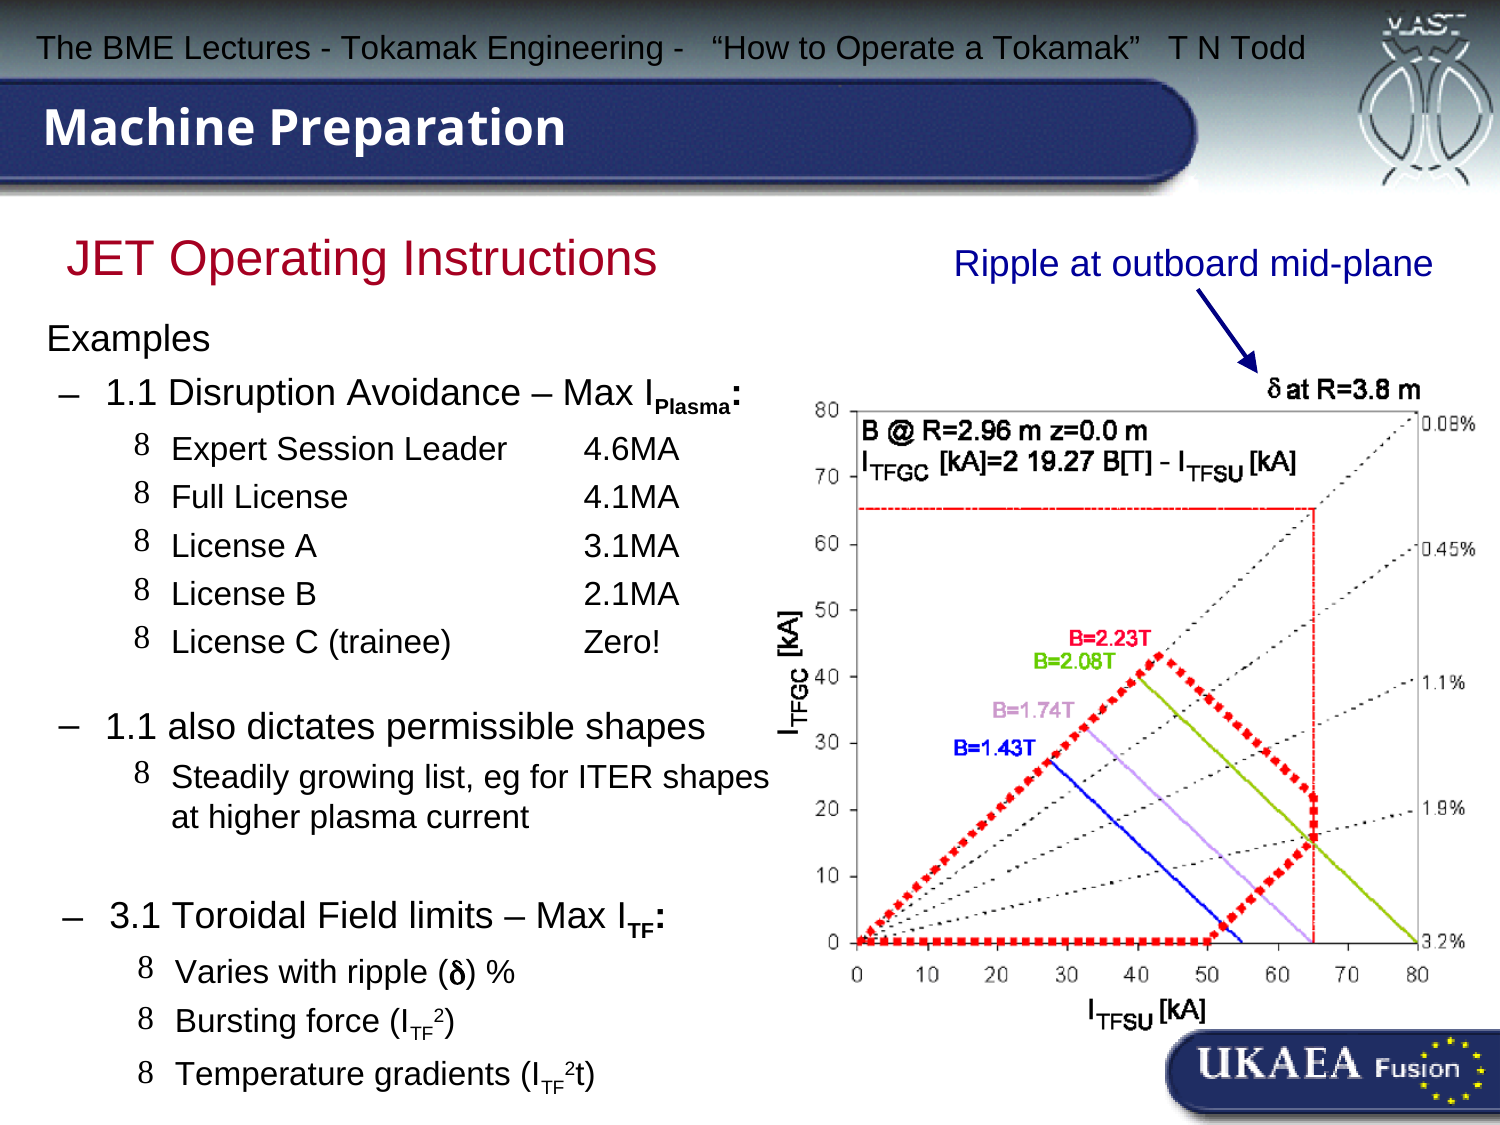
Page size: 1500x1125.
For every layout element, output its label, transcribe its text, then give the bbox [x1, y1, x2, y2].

text_box Machine Preparation [27, 88, 583, 164]
picture [0, 0, 1500, 202]
title JET Operating Instructions [51, 214, 678, 298]
list Examples 1.1 Disruption Avoidance – Max IPlasma: Expert Session Leader 4.6MA Full License 4.1MA License A 3.1MA License B 2.1MA License C (trainee) Zero! [0, 305, 784, 640]
text_box Ripple at outboard mid-plane [939, 231, 1449, 293]
text_box 1.1 also dictates permissible shapes Steadily growing list, eg for ITER shapes at higher plasma current [0, 640, 788, 880]
text_box 3.1 Toroidal Field limits – Max ITF: Varies with ripple () % Bursting force (ITF2) Temperature gradients (ITF2t) [0, 880, 788, 1101]
text_box The BME Lectures - Tokamak Engineering - “How to Operate a Tokamak” T N Todd [0, 18, 1323, 60]
picture [766, 373, 1500, 1125]
